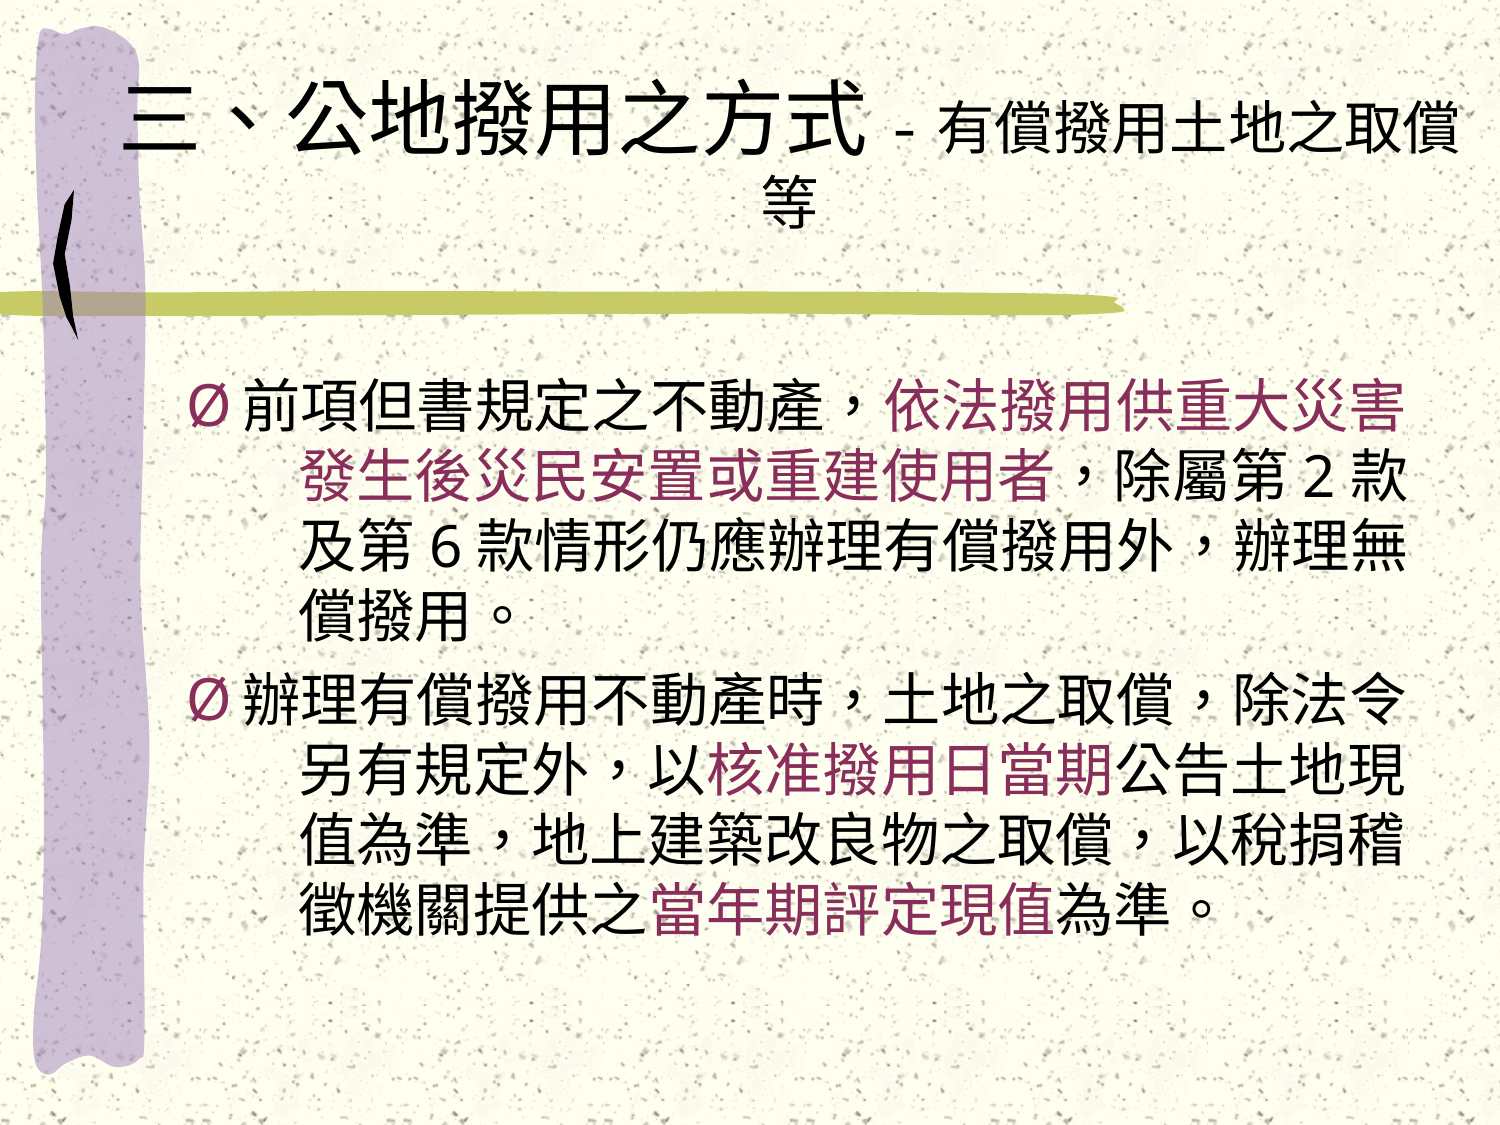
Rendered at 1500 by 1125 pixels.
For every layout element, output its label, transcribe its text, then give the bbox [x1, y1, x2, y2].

title 三、公地撥用之方式-有償撥用土地之取償等 [84, 93, 1496, 209]
list 前項但書規定之不動產，依法撥用供重大災害發生後災民安置或重建使用者，除屬第2款及第6款情形仍應辦理有償撥用外，辦理無償撥用。 辦理有償撥用不動產時，土地之取償，除法令另有規定外，以核准撥用日當期公告土地現值為準，地上建築改良物之取償，以稅捐稽徵機關提供之當年期評定現值為準。 [171, 361, 1447, 1024]
